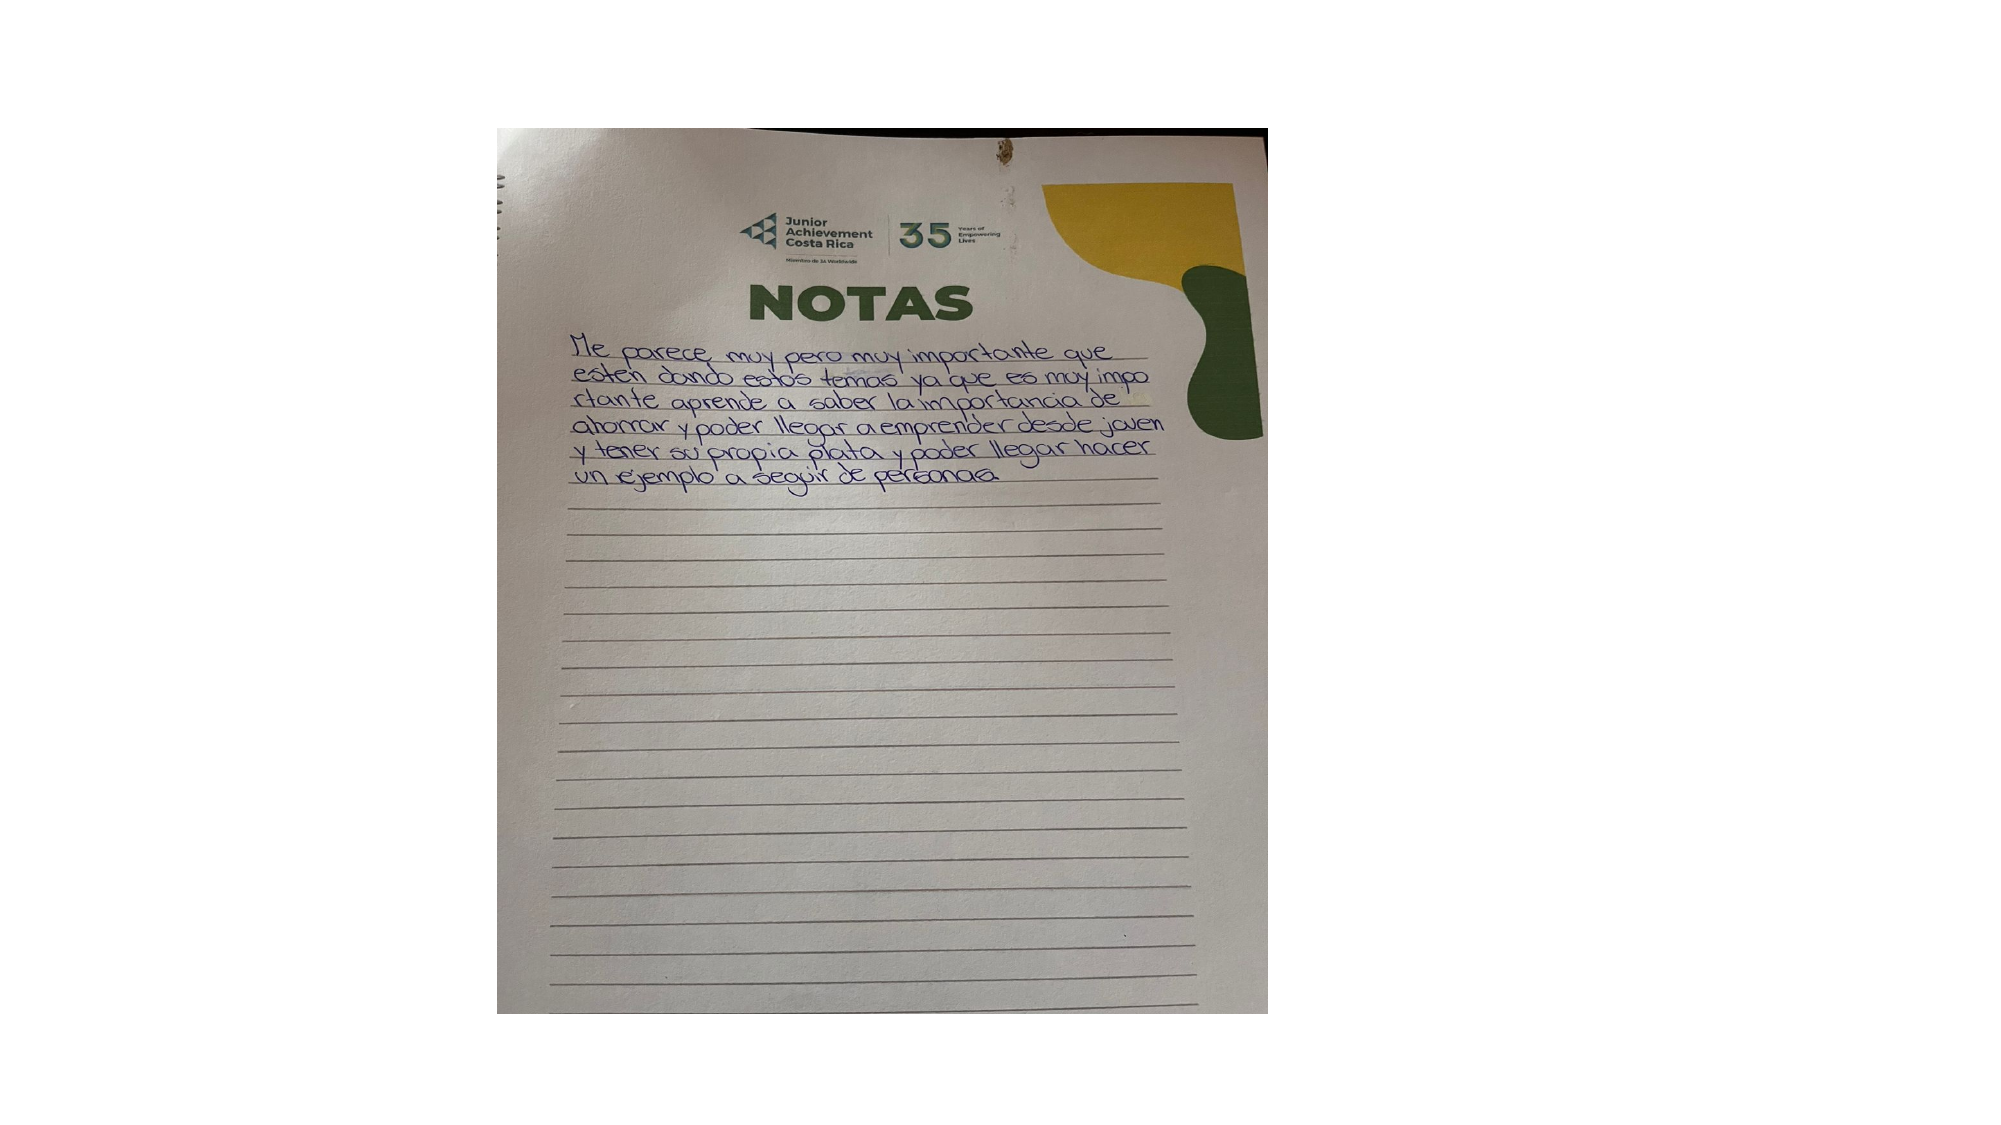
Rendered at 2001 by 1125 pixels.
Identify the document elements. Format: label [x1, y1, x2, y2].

picture [497, 128, 1268, 1014]
